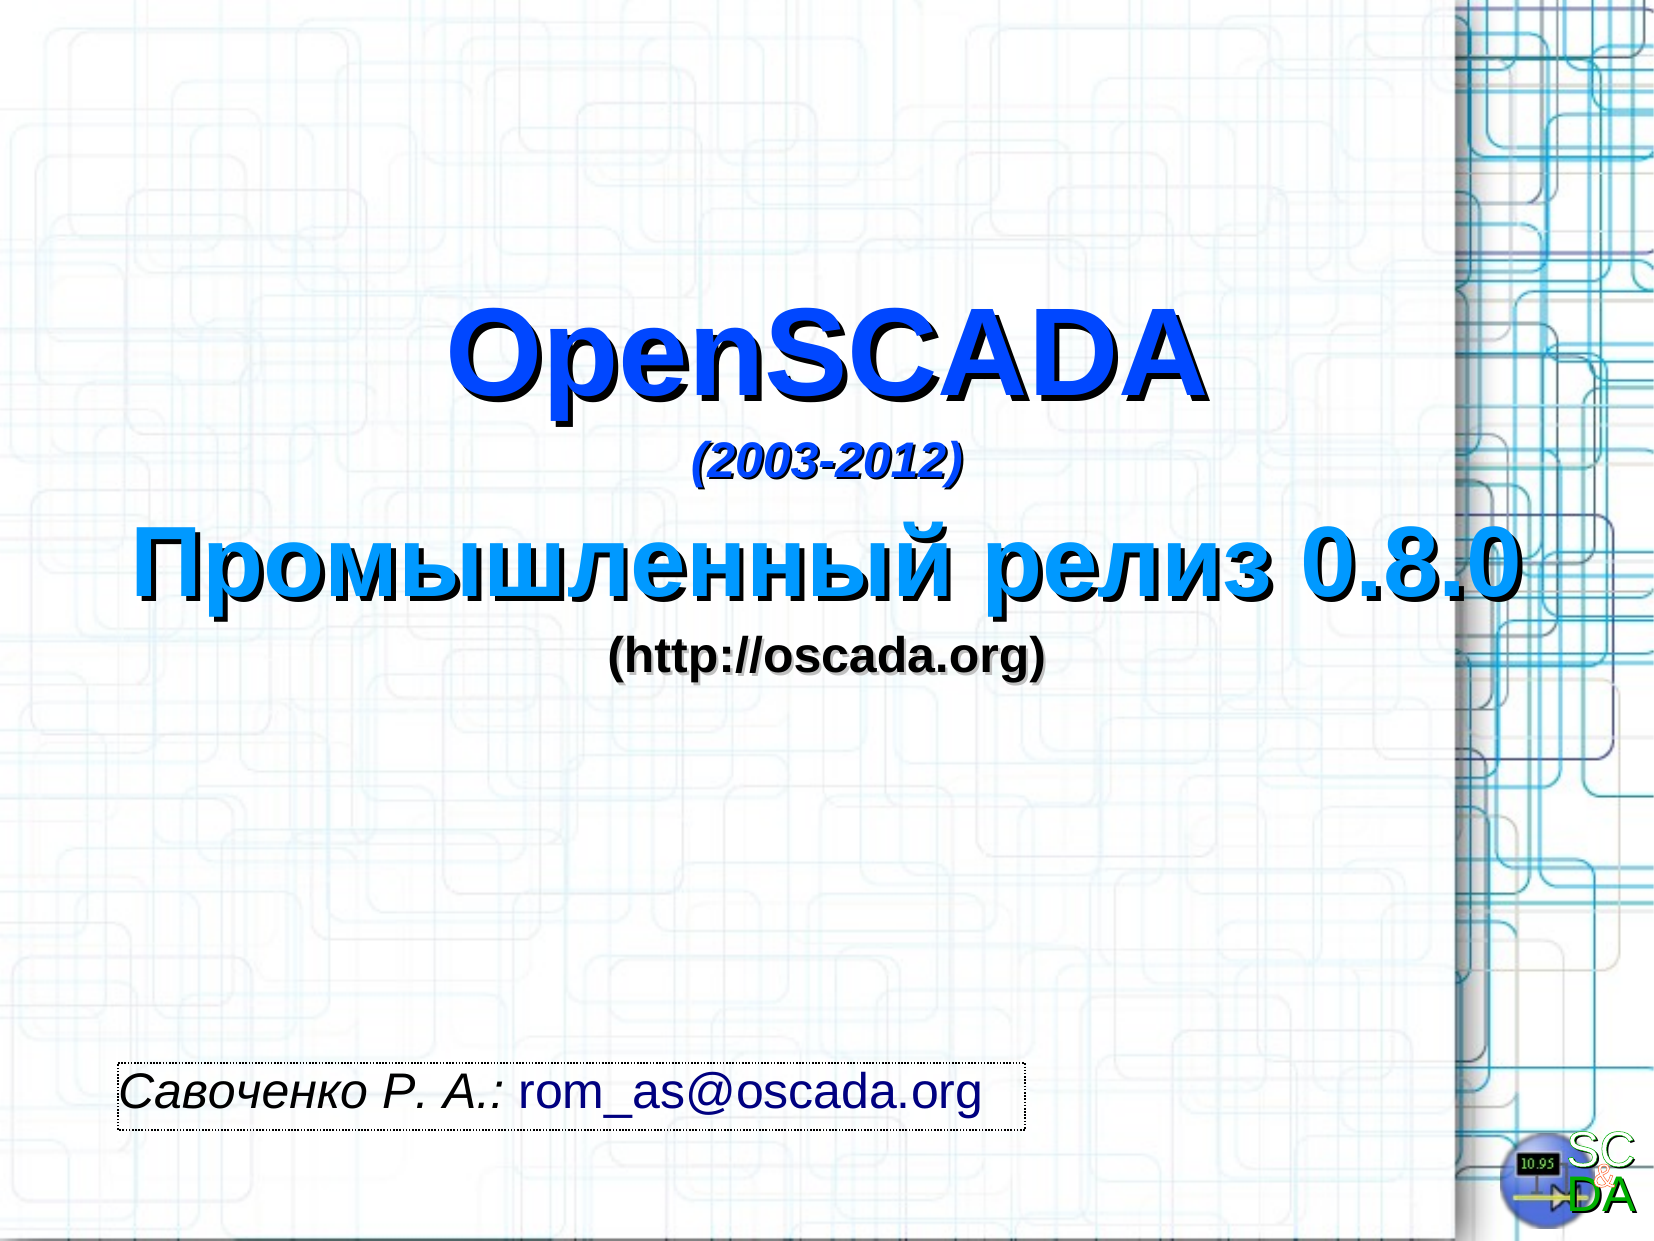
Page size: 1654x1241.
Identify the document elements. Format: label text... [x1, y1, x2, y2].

picture [0, 0, 1654, 1241]
title OpenSCADA (2003-2012) Промышленный релиз 0.8.0 (http://oscada.org) [43, 170, 1611, 772]
text_box Савоченко Р. А.: rom_as@oscada.org [118, 1062, 1025, 1131]
